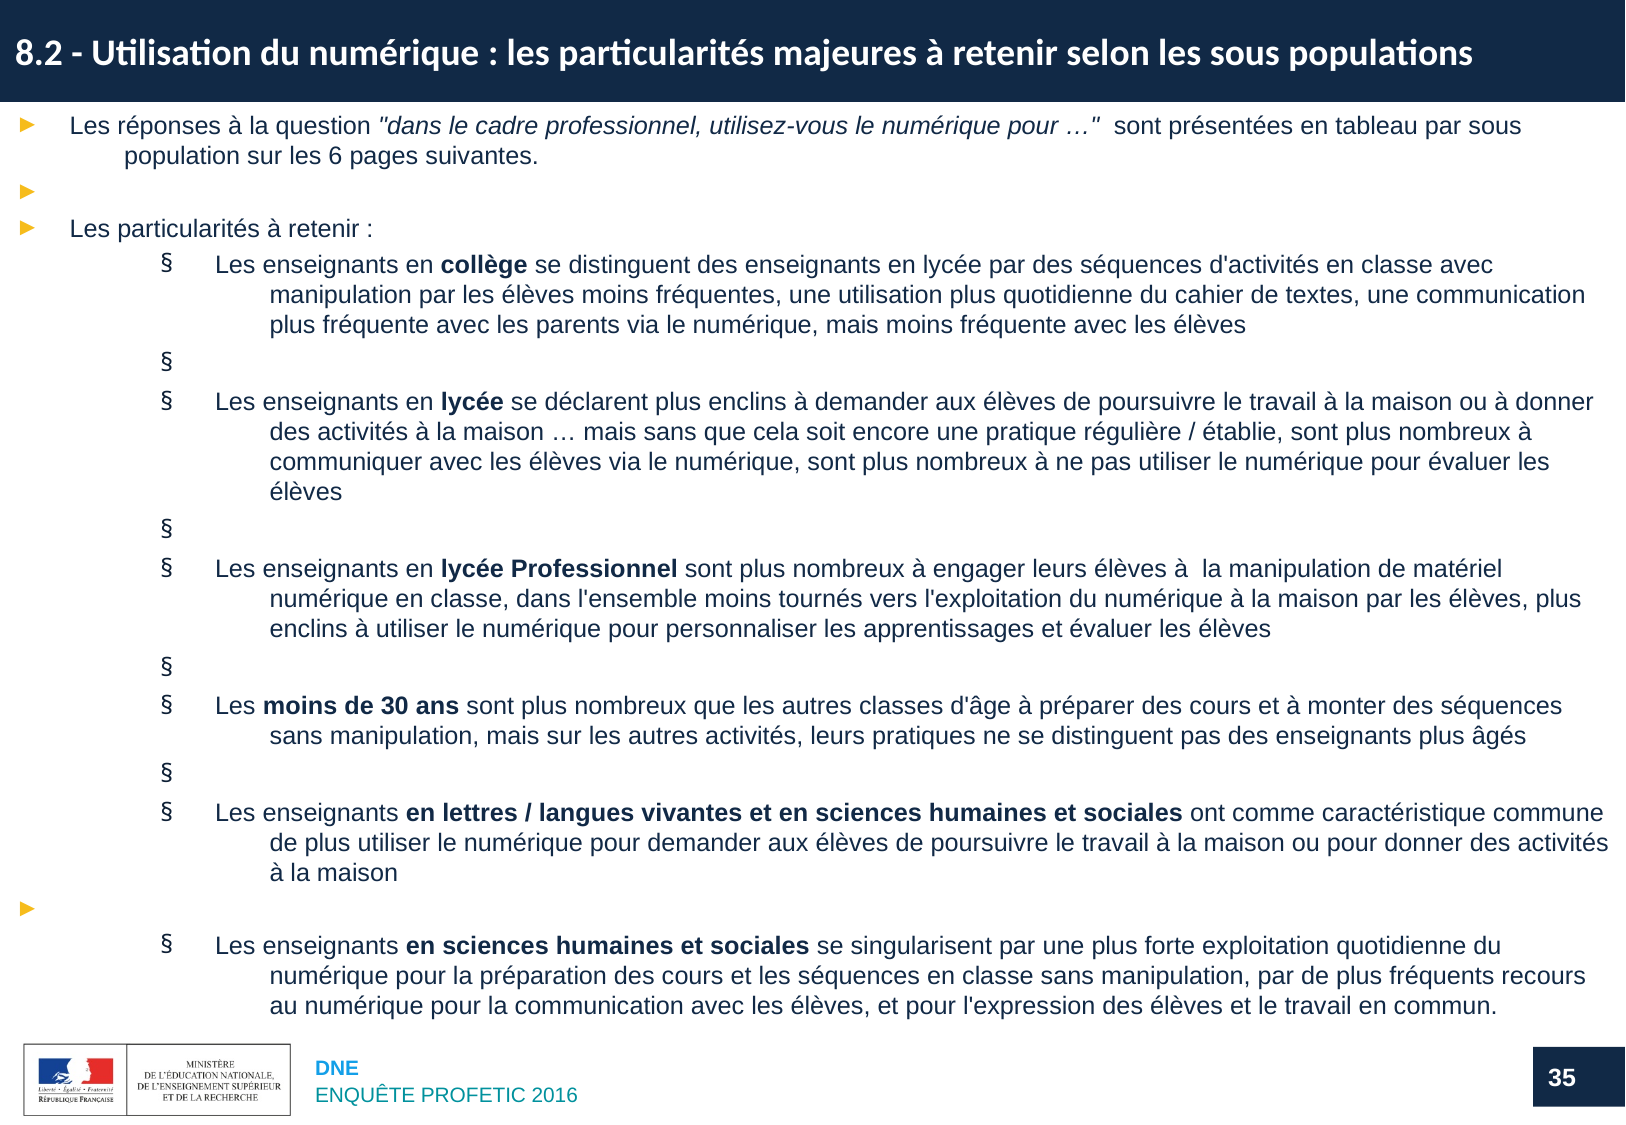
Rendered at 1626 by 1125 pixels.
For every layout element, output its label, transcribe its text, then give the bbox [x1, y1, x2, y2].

text_box 35 [1533, 1046, 1625, 1107]
title 8.2 - Utilisation du numérique : les particularités majeures à retenir selon les sous populations [0, 0, 1625, 102]
list Les réponses à la question "dans le cadre professionnel, utilisez-vous le numérique pour …" sont présentées en tableau par sous population sur les 6 pages suivantes. Les particularités à retenir : Les enseignants en collège se distinguent des enseignants en lycée par des séquences d'activités en classe avec manipulation par les élèves moins fréquentes, une utilisation plus quotidienne du cahier de textes, une communication plus fréquente avec les parents via le numérique, mais moins fréquente avec les élèves Les enseignants en lycée se déclarent plus enclins à demander aux élèves de poursuivre le travail à la maison ou à donner des activités à la maison … mais sans que cela soit encore une pratique régulière / établie, sont plus nombreux à communiquer avec les élèves via le numérique, sont plus nombreux à ne pas utiliser le numérique pour évaluer les élèves Les enseignants en lycée Professionnel sont plus nombreux à engager leurs élèves à la manipulation de matériel numérique en classe, dans l'ensemble moins tournés vers l'exploitation du numérique à la maison par les élèves, plus enclins à utiliser le numérique pour personnaliser les apprentissages et évaluer les élèves Les moins de 30 ans sont plus nombreux que les autres classes d'âge à préparer des cours et à monter des séquences sans manipulation, mais sur les autres activités, leurs pratiques ne se distinguent pas des enseignants plus âgés Les enseignants en lettres / langues vivantes et en sciences humaines et sociales ont comme caractéristique commune de plus utiliser le numérique pour demander aux élèves de poursuivre le travail à la maison ou pour donner des activités à la maison Les enseignants en sciences humaines et sociales se singularisent par une plus forte exploitation quotidienne du numérique pour la préparation des cours et les séquences en classe sans manipulation, par de plus fréquents recours au numérique pour la communication avec les élèves, et pour l'expression des élèves et le travail en commun. [0, 102, 1625, 1036]
